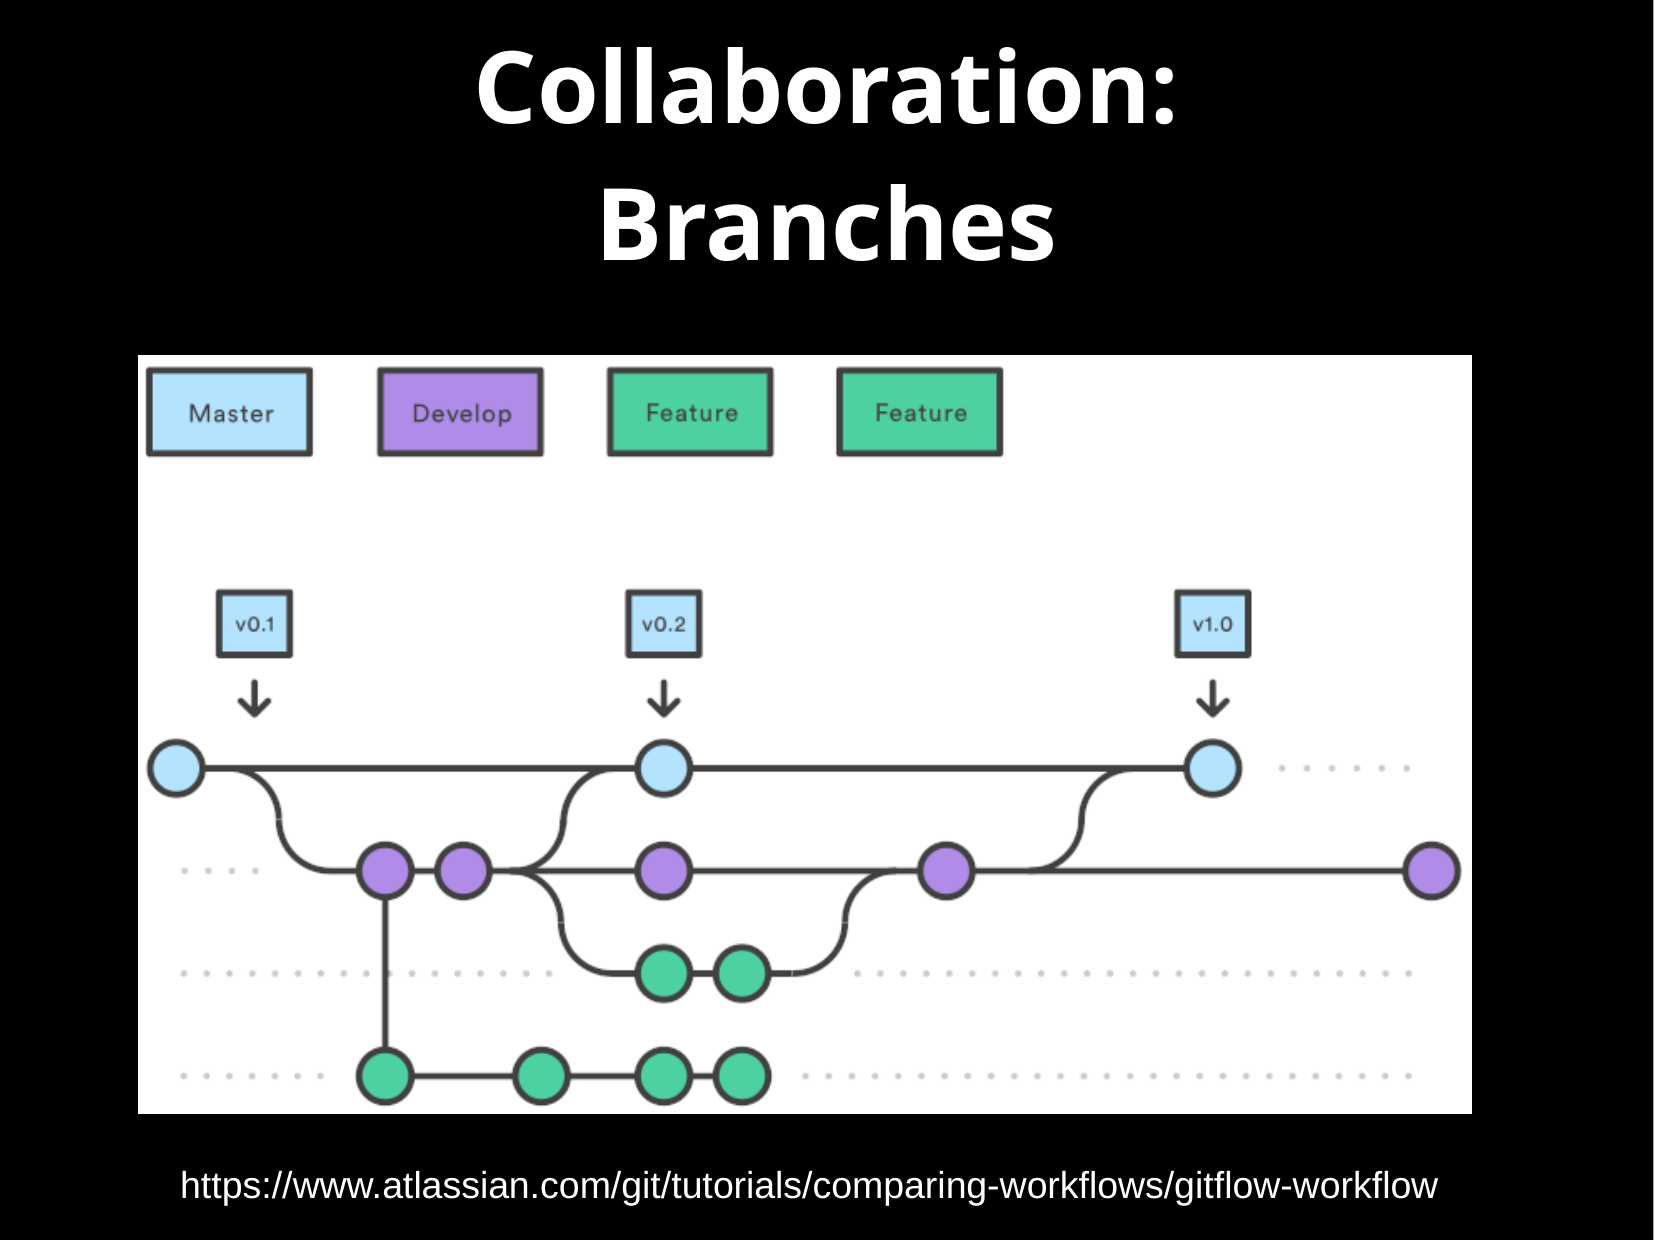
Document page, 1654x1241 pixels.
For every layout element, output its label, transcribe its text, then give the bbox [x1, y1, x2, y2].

text_box https://www.atlassian.com/git/tutorials/comparing-workflows/gitflow-workflow [165, 1157, 1454, 1215]
title Collaboration: Branches [82, 26, 1571, 280]
picture [138, 355, 1472, 1114]
